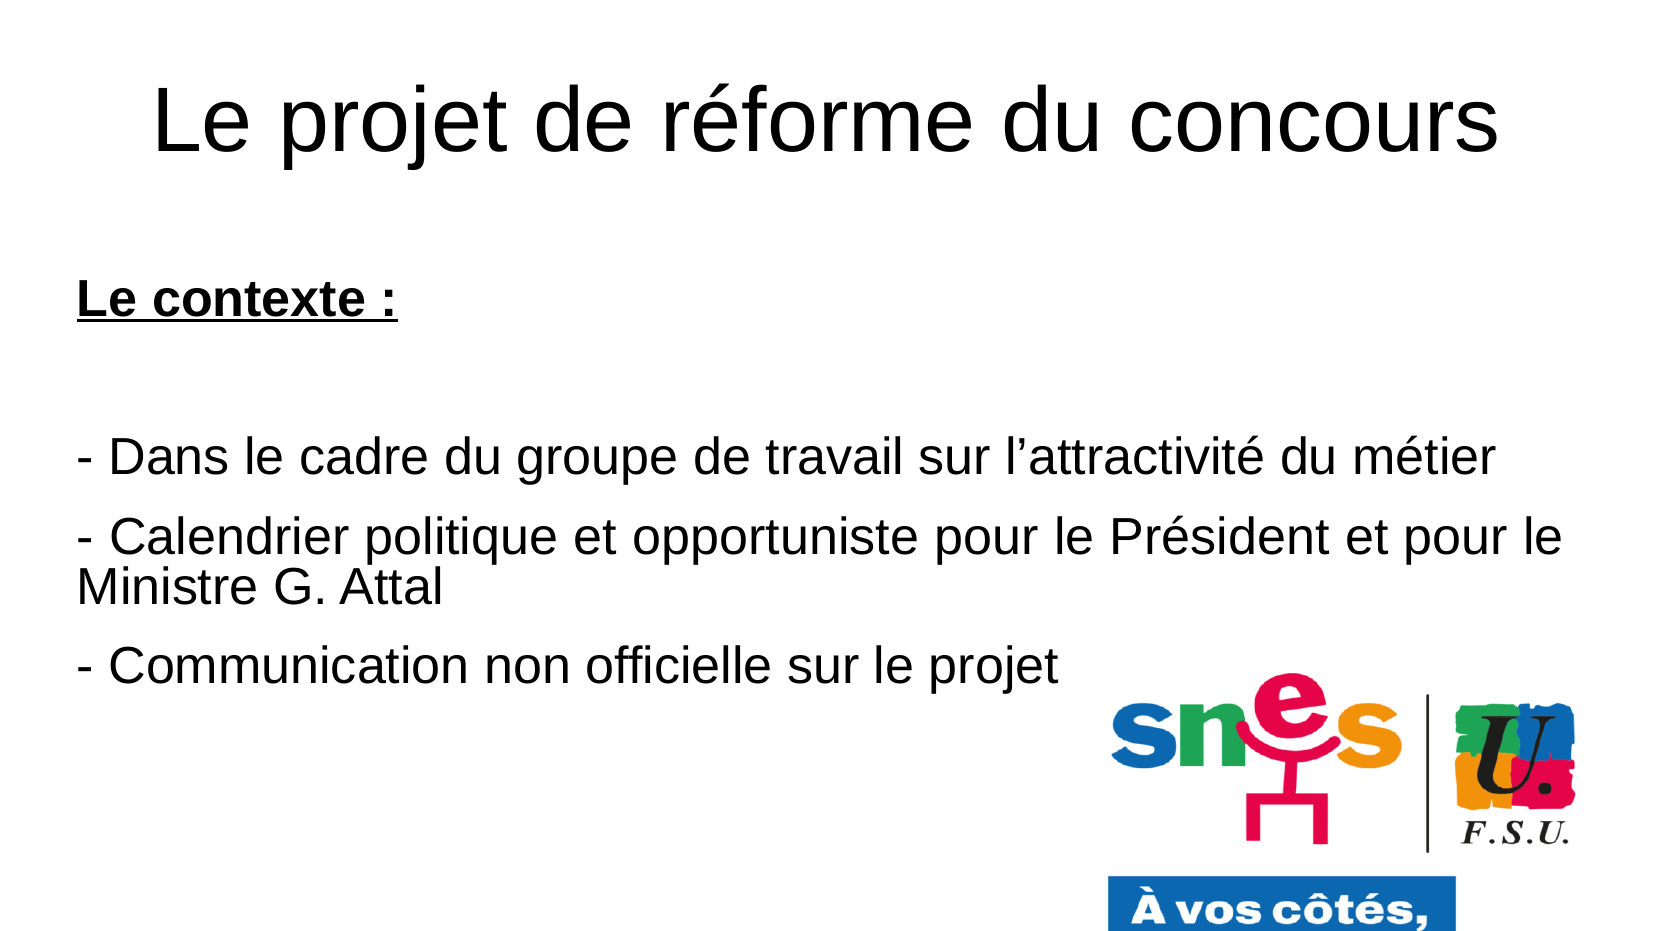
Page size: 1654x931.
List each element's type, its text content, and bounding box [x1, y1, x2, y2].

subtitle Le contexte : - Dans le cadre du groupe de travail sur l’attractivité du métier - Calendrier politique et opportuniste pour le Président et pour le Ministre G. Attal - Communication non officielle sur le projet [76, 169, 1565, 709]
title Le projet de réforme du concours [82, 37, 1571, 193]
picture [1033, 645, 1654, 931]
